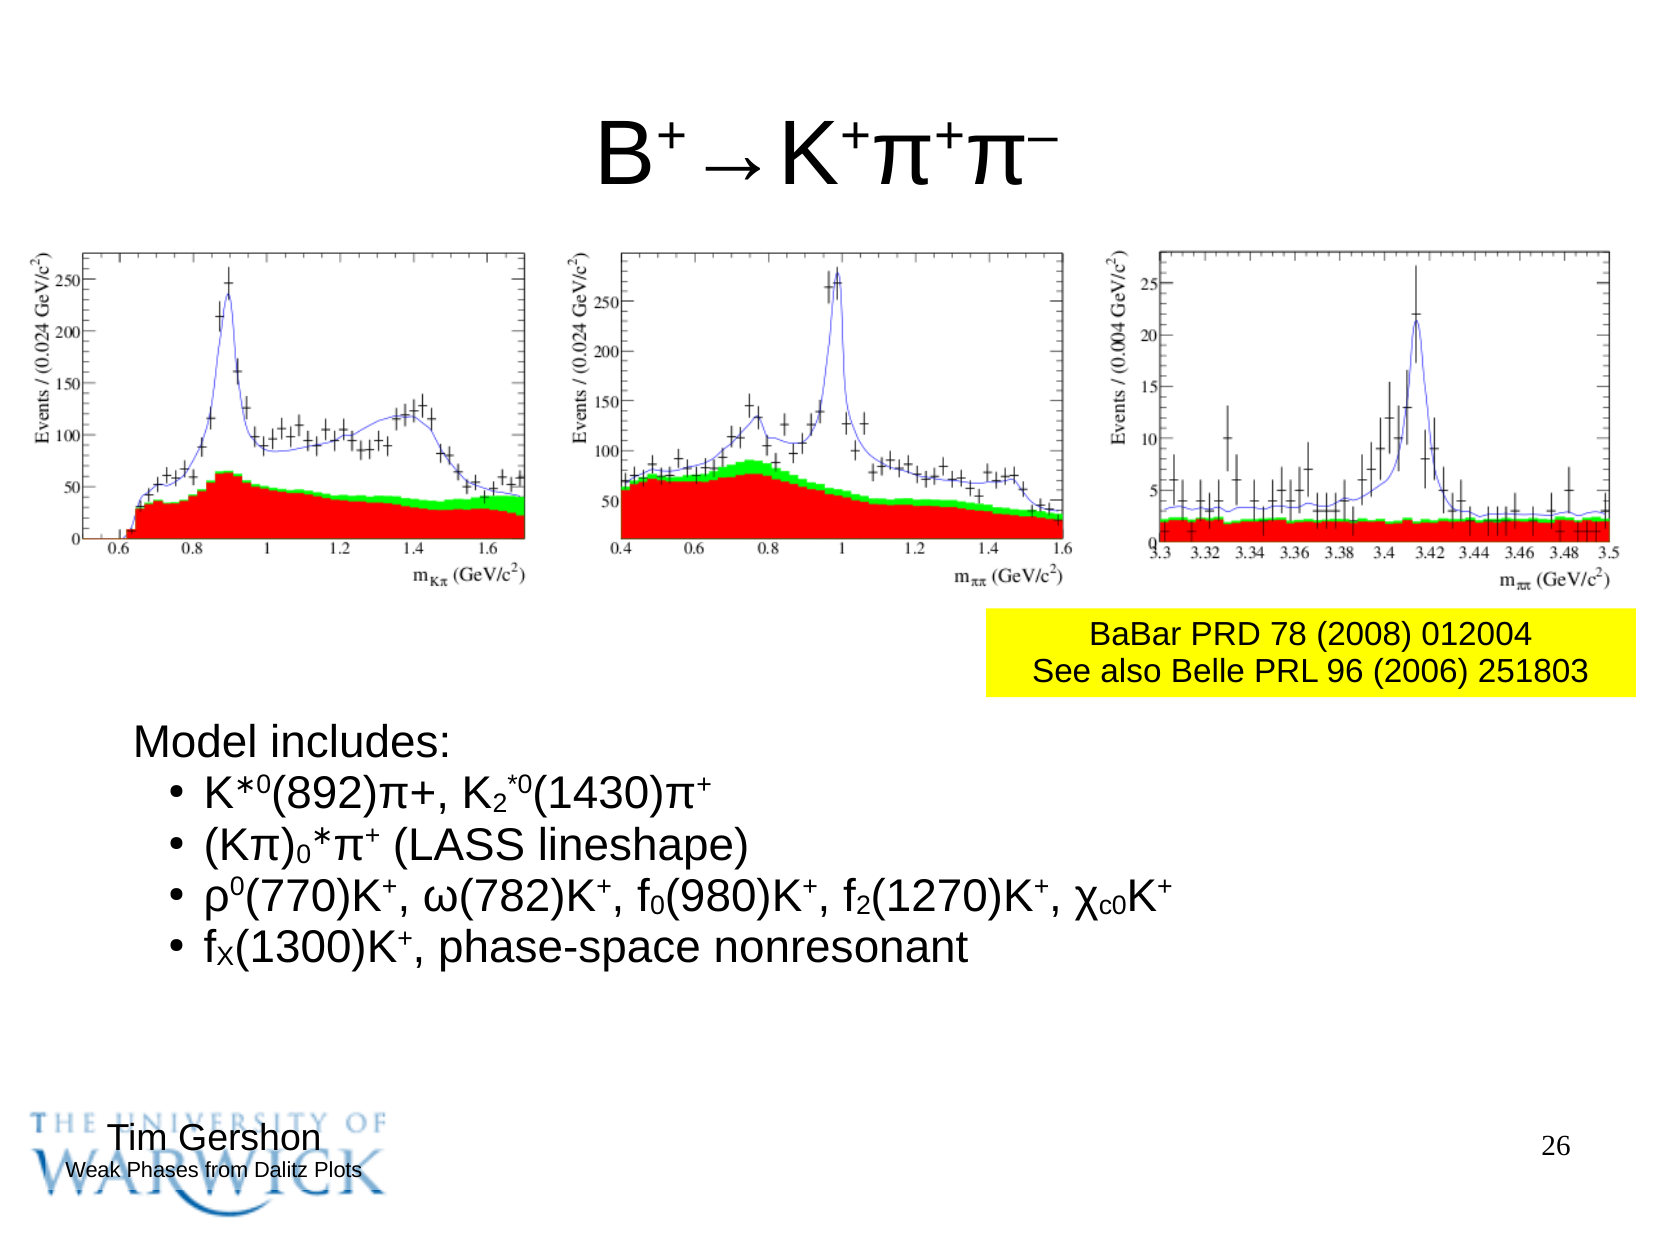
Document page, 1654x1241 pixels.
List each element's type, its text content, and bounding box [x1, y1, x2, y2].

text_box Tim Gershon Weak Phases from Dalitz Plots [45, 1108, 383, 1190]
picture [6, 232, 1643, 603]
title B+→K+π+π– [82, 49, 1571, 236]
text_box Model includes: K∗0(892)π+, K2*0(1430)π+ (Kπ)0∗π+ (LASS lineshape) ρ0(770)K+, ω(782)K+, f0(980)K+, f2(1270)K+, χc0K+ fX(1300)K+, phase-space nonresonant [118, 708, 1565, 1047]
text_box BaBar PRD 78 (2008) 012004 See also Belle PRL 96 (2006) 251803 [986, 608, 1636, 698]
picture [19, 1106, 406, 1232]
